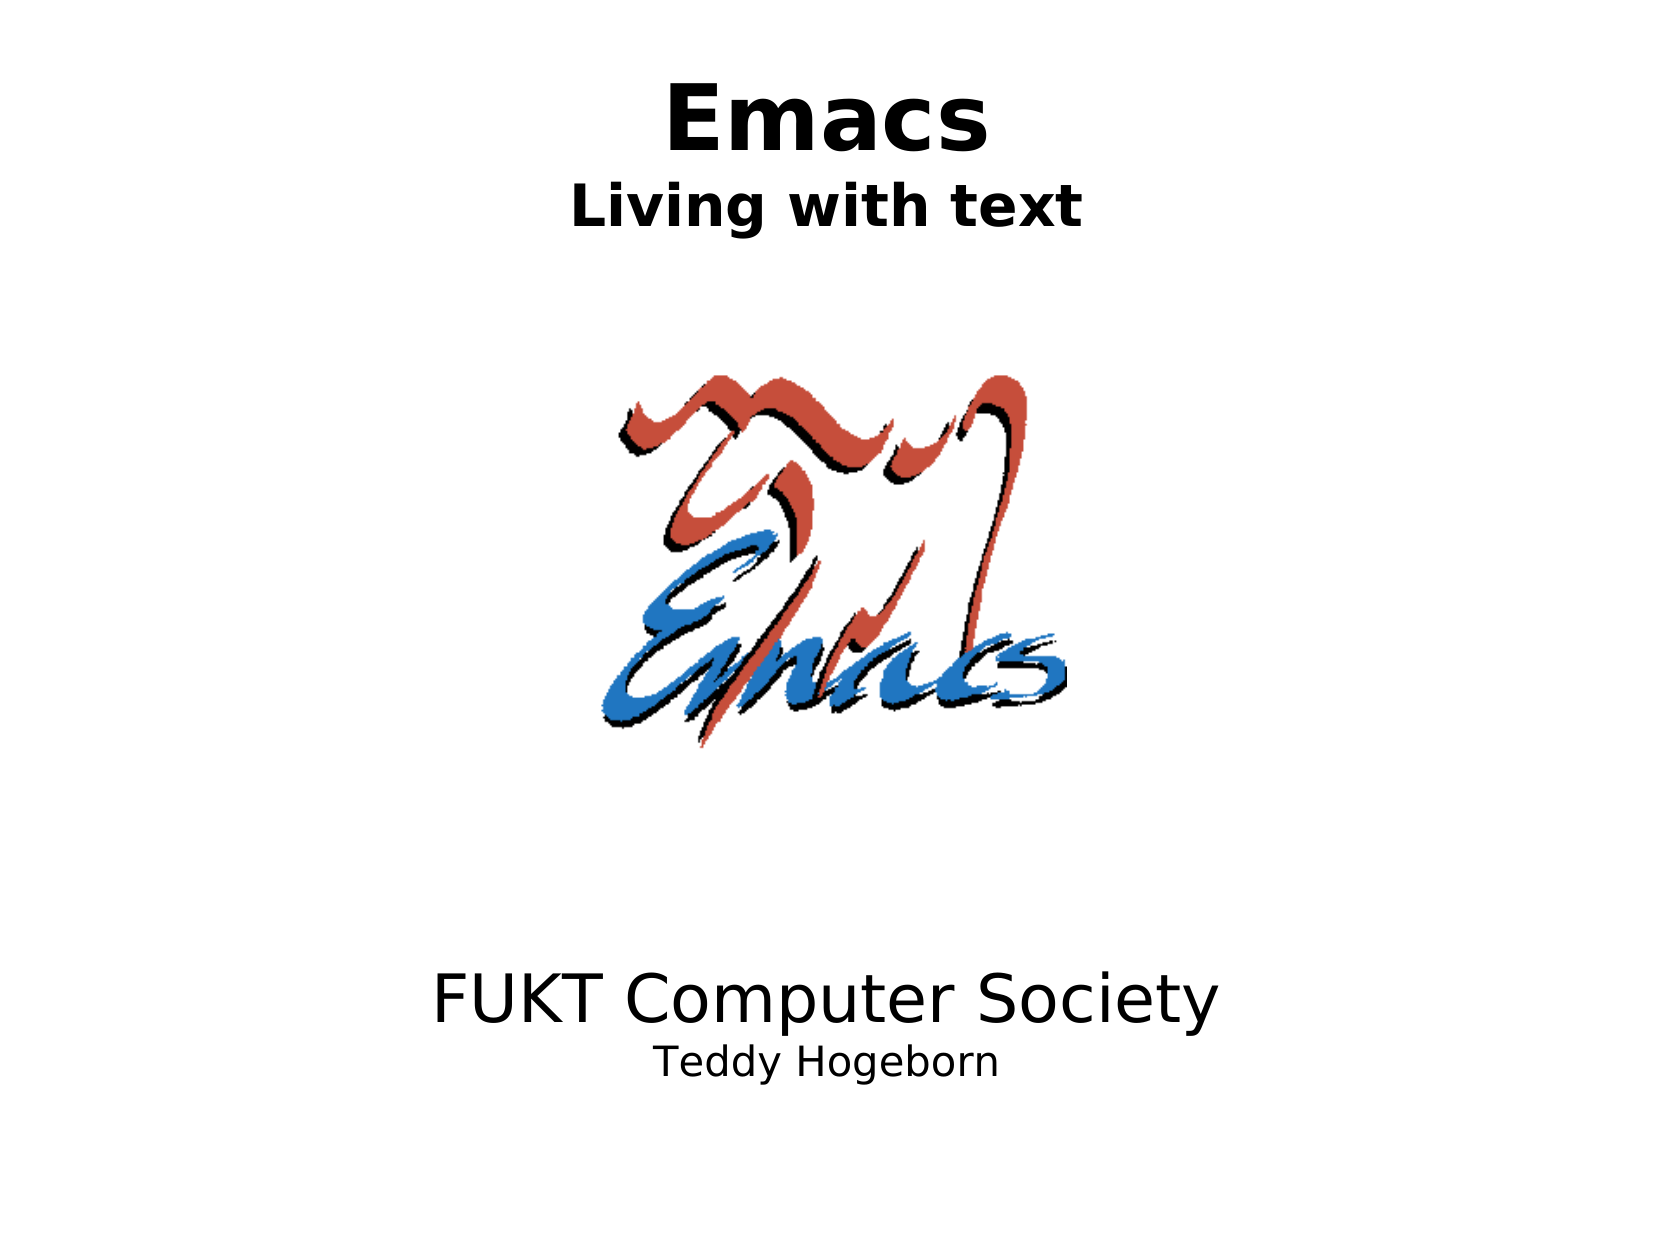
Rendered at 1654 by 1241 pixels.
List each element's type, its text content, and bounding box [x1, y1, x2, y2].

title Emacs Living with text [82, 49, 1571, 257]
picture [600, 374, 1067, 751]
subtitle FUKT Computer Society Teddy Hogeborn [82, 937, 1571, 1109]
